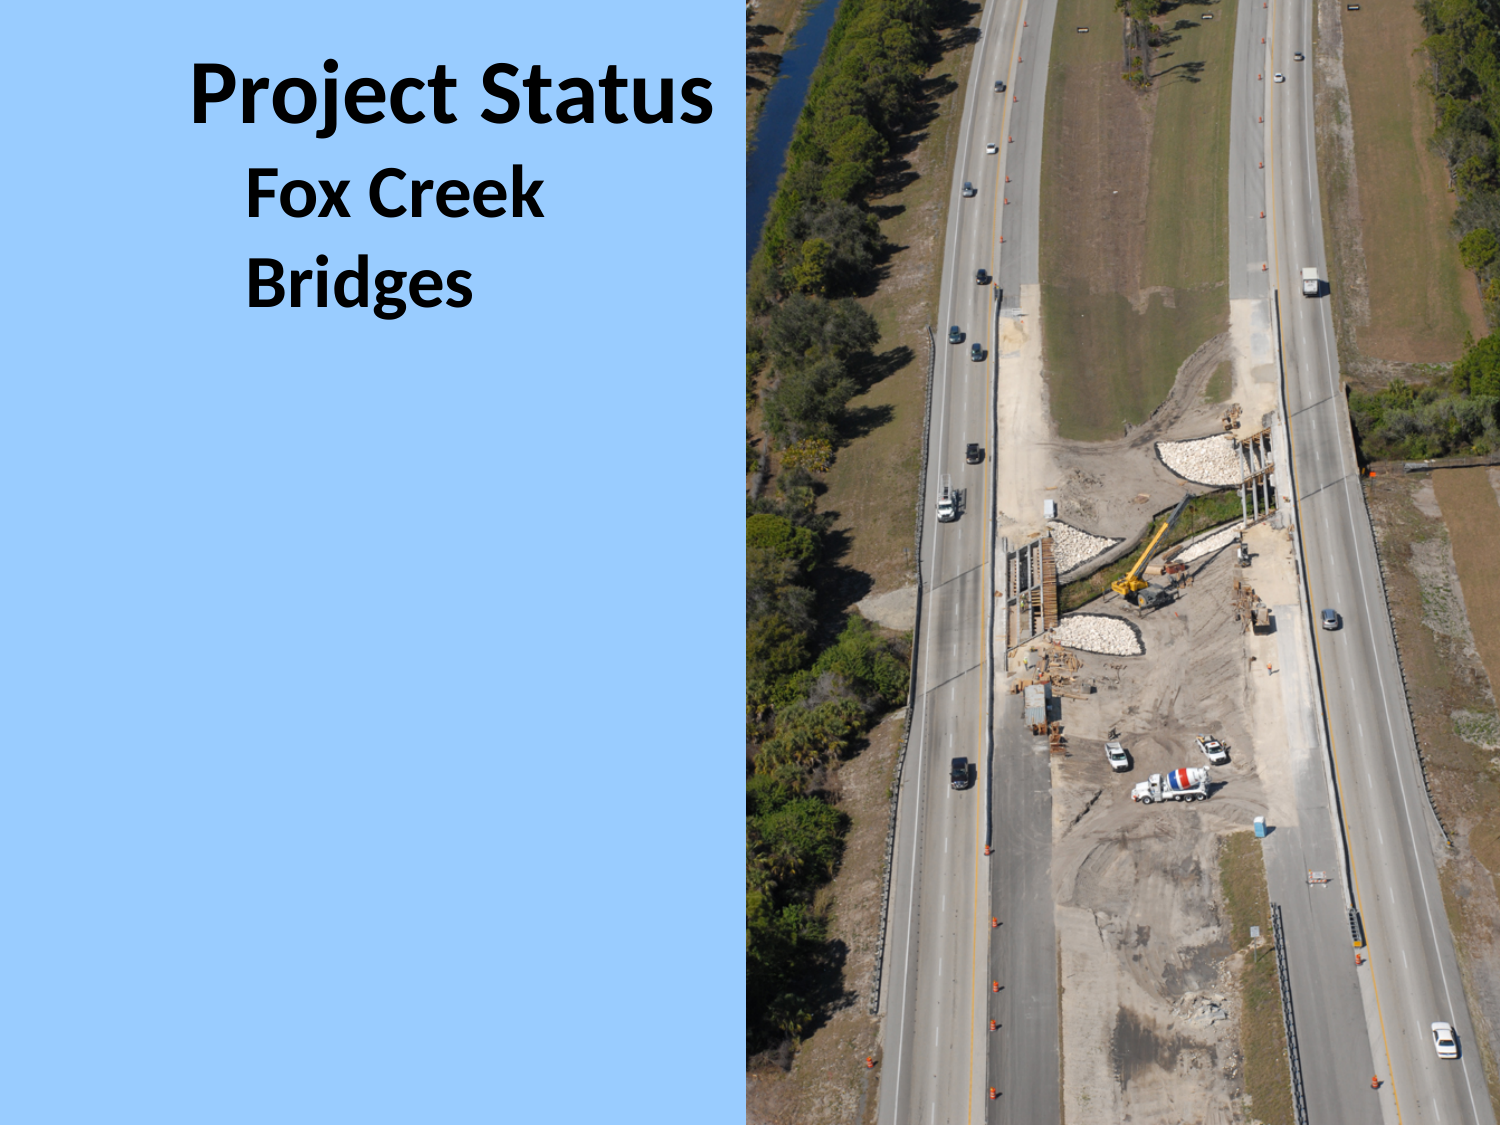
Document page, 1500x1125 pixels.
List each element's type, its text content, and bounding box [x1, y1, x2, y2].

text_box Project Status Fox Creek Bridges [174, 24, 738, 850]
picture [746, 0, 1500, 1125]
